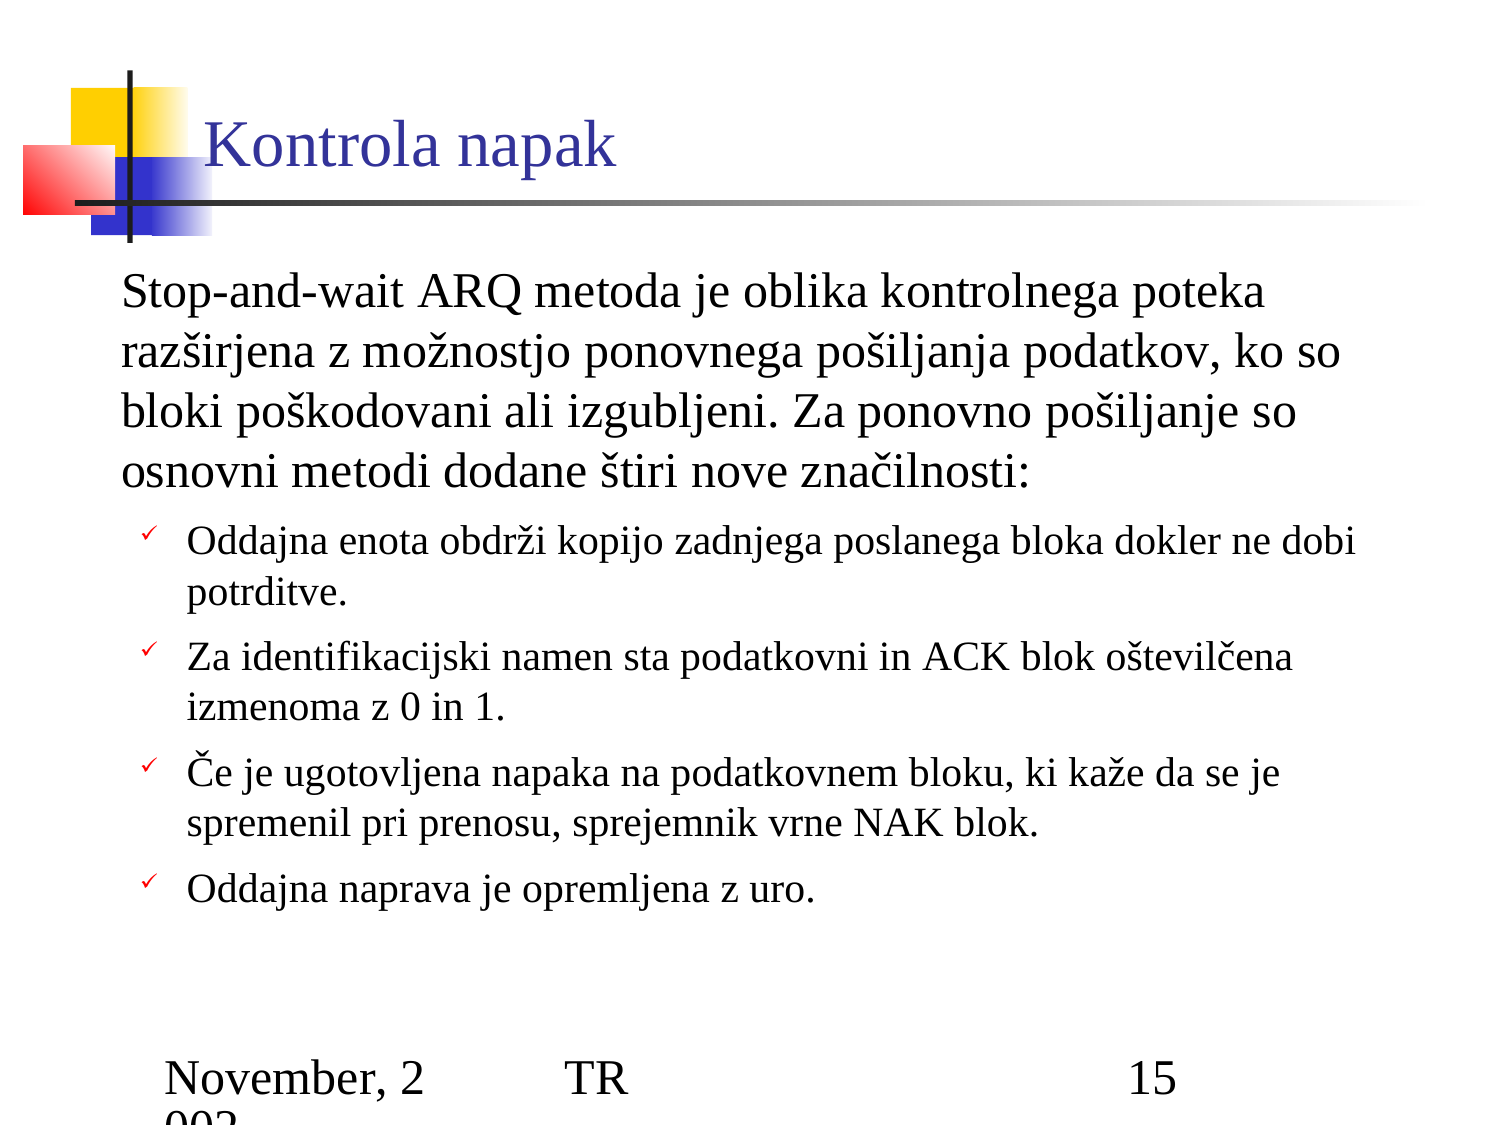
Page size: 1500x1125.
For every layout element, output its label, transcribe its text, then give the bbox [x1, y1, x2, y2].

list Stop-and-wait ARQ metoda je oblika kontrolnega poteka razširjena z možnostjo ponovnega pošiljanja podatkov, ko so bloki poškodovani ali izgubljeni. Za ponovno pošiljanje so osnovni metodi dodane štiri nove značilnosti: Oddajna enota obdrži kopijo zadnjega poslanega bloka dokler ne dobi potrditve. Za identifikacijski namen sta podatkovni in ACK blok oštevilčena izmenoma z 0 in 1. Če je ugotovljena napaka na podatkovnem bloku, ki kaže da se je spremenil pri prenosu, sprejemnik vrne NAK blok. Oddajna naprava je opremljena z uro. [50, 249, 1469, 1025]
title Kontrola napak [188, 92, 1468, 188]
